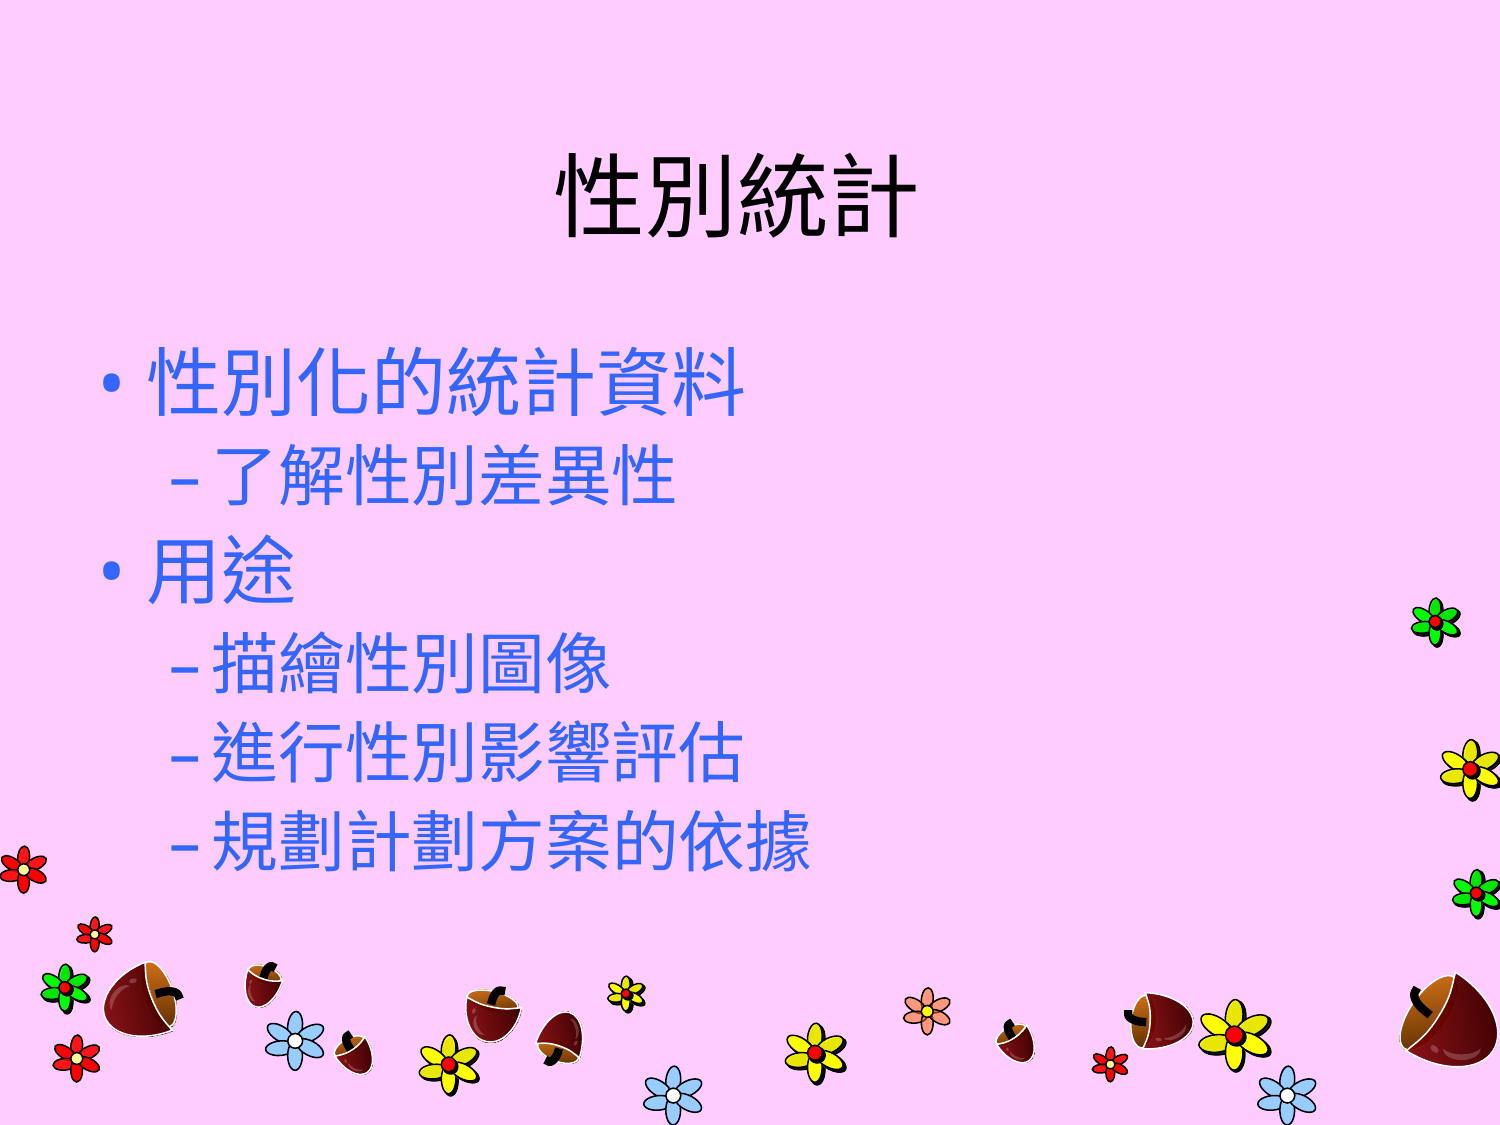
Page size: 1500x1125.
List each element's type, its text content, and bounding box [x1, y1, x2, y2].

title 性別統計 [62, 99, 1413, 288]
list 性別化的統計資料 了解性別差異性 用途 描繪性別圖像 進行性別影響評估 規劃計劃方案的依據 [75, 337, 1426, 1080]
